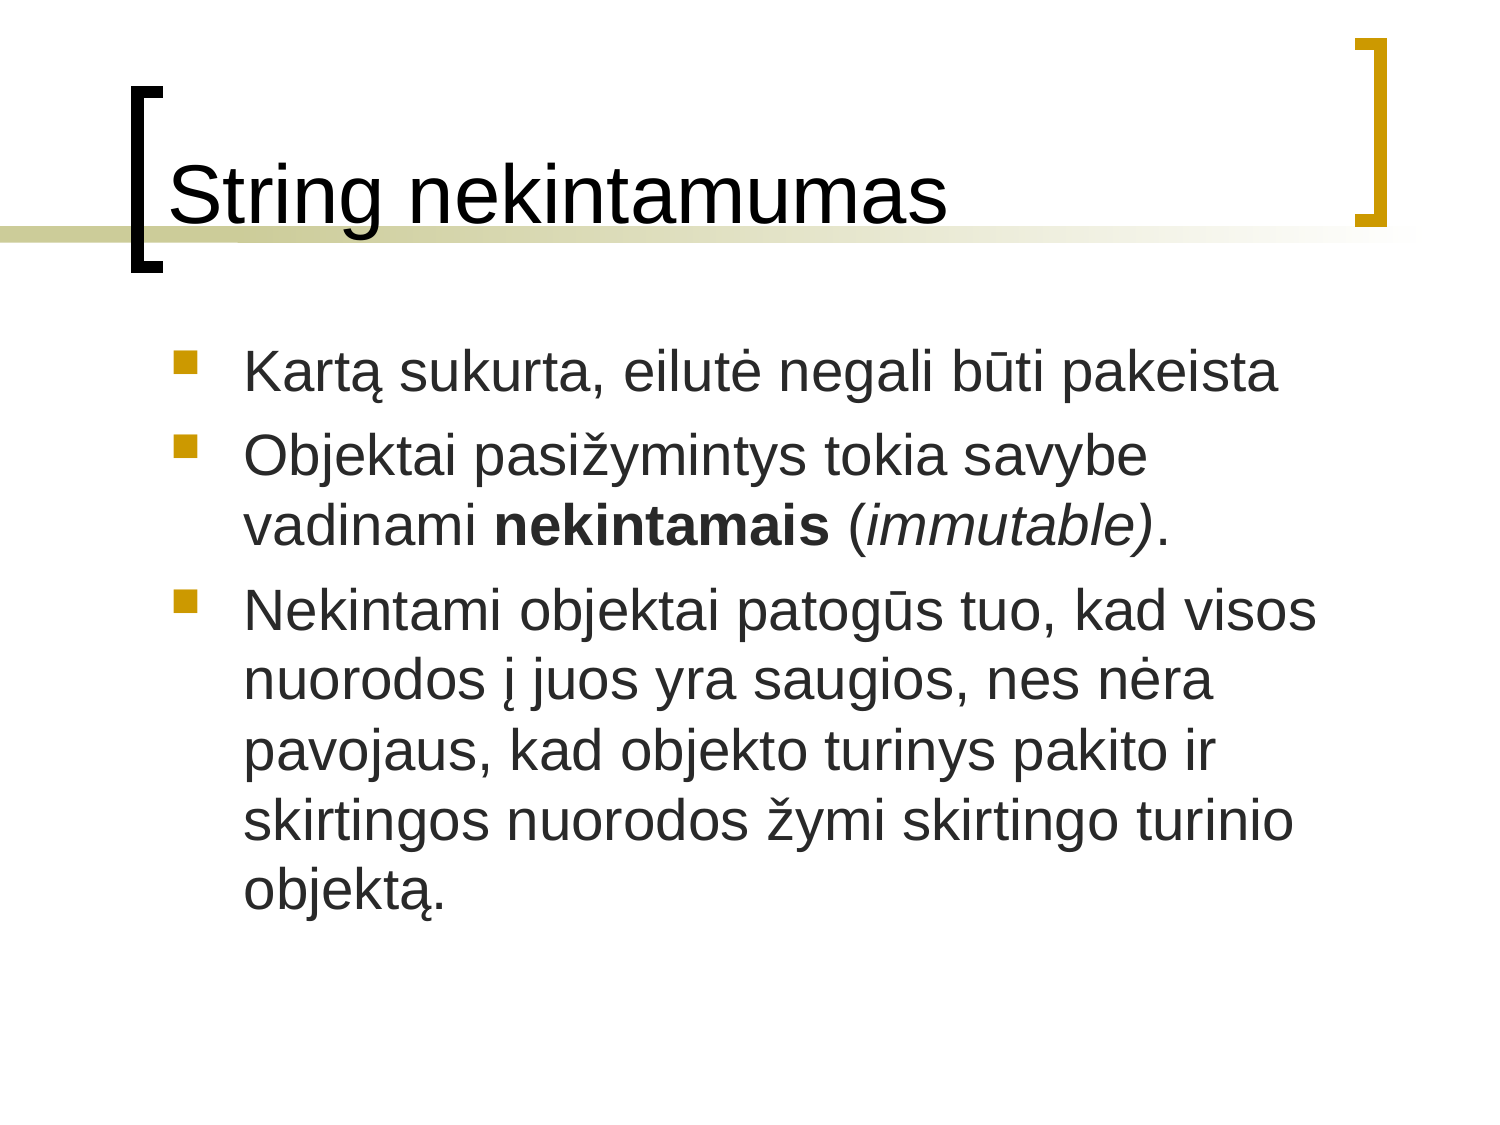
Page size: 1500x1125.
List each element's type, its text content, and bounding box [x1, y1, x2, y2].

list Kartą sukurta, eilutė negali būti pakeista Objektai pasižymintys tokia savybe vadinami nekintamais (immutable). Nekintami objektai patogūs tuo, kad visos nuorodos į juos yra saugios, nes nėra pavojaus, kad objekto turinys pakito ir skirtingos nuorodos žymi skirtingo turinio objektą. [155, 324, 1413, 1001]
title String nekintamumas [152, 15, 1328, 248]
